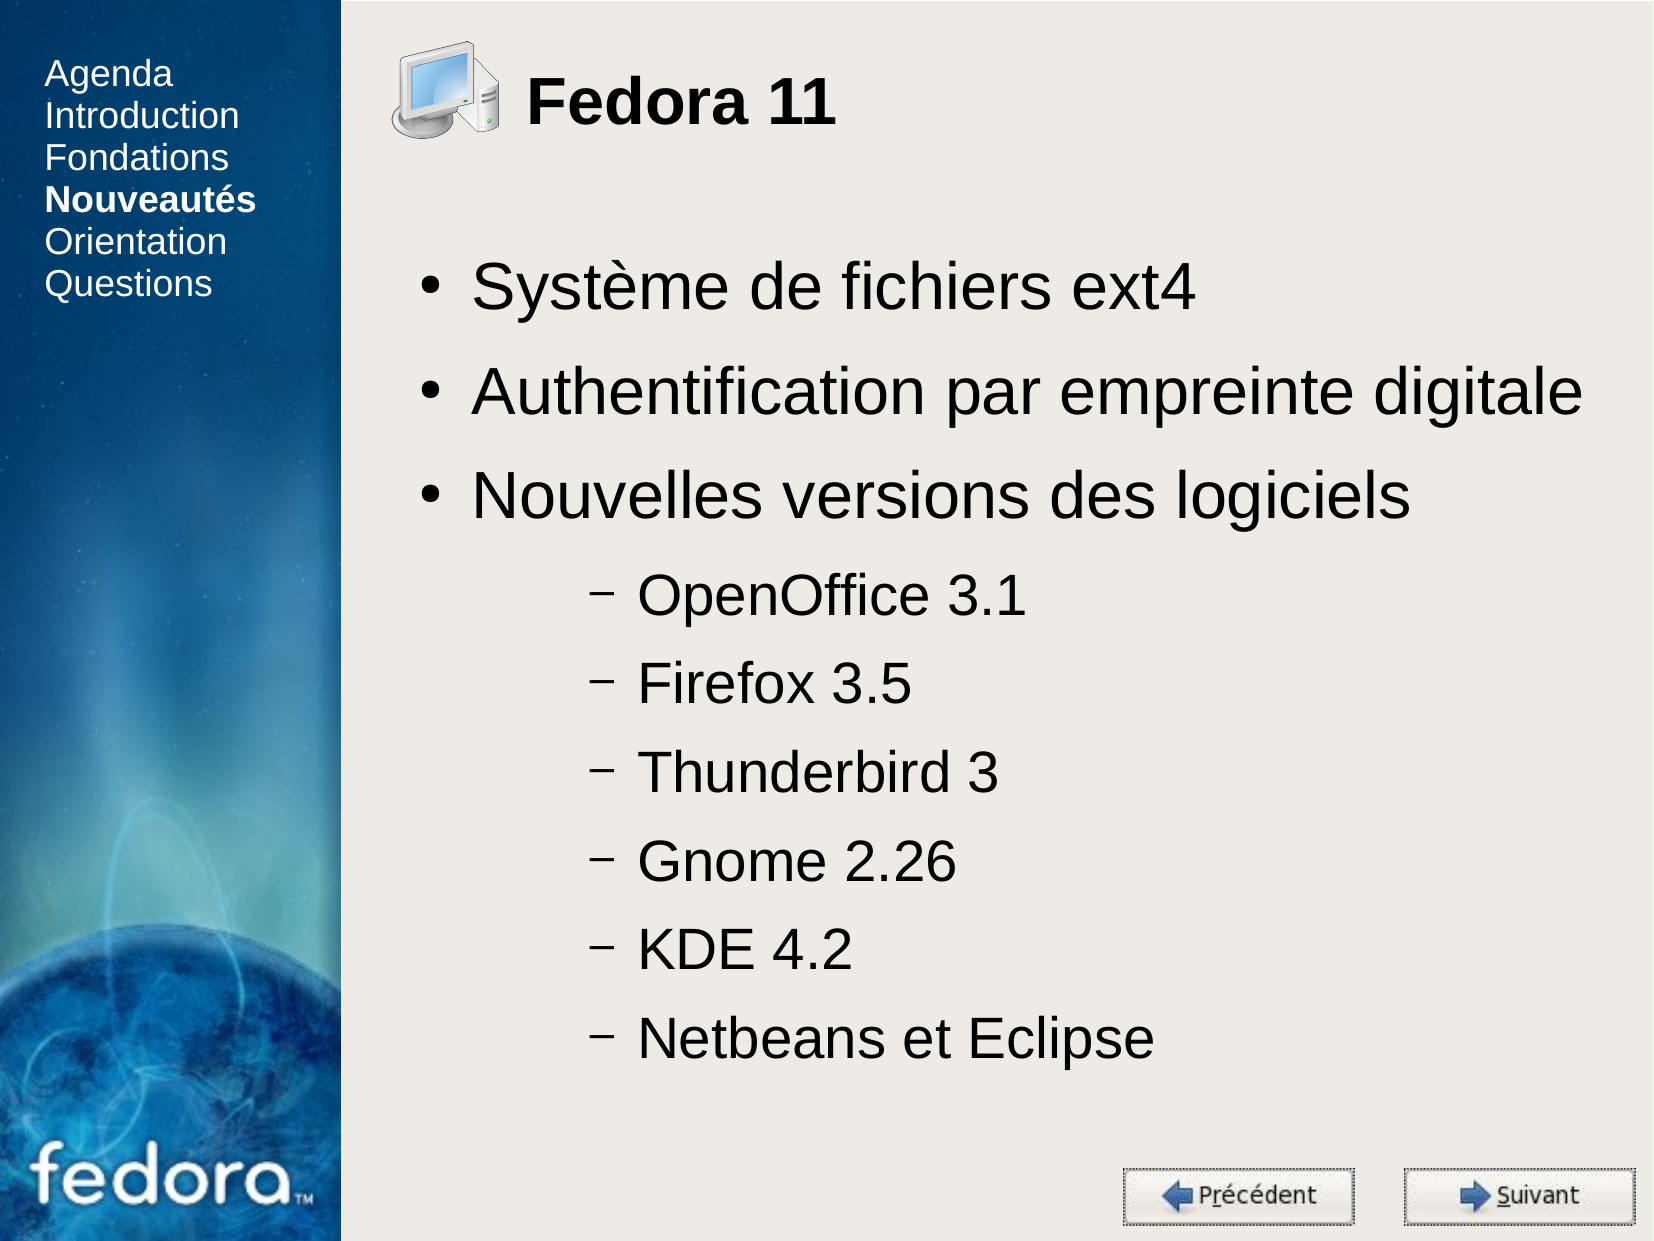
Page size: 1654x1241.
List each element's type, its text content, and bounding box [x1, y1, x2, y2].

picture [0, 0, 1654, 1241]
text_box Fedora 11 [511, 56, 1316, 147]
list Système de fichiers ext4 Authentification par empreinte digitale Nouvelles versions des logiciels OpenOffice 3.1 Firefox 3.5 Thunderbird 3 Gnome 2.26 KDE 4.2 Netbeans et Eclipse [400, 249, 1617, 1189]
text_box Agenda Introduction Fondations Nouveautés Orientation Questions [29, 45, 327, 313]
